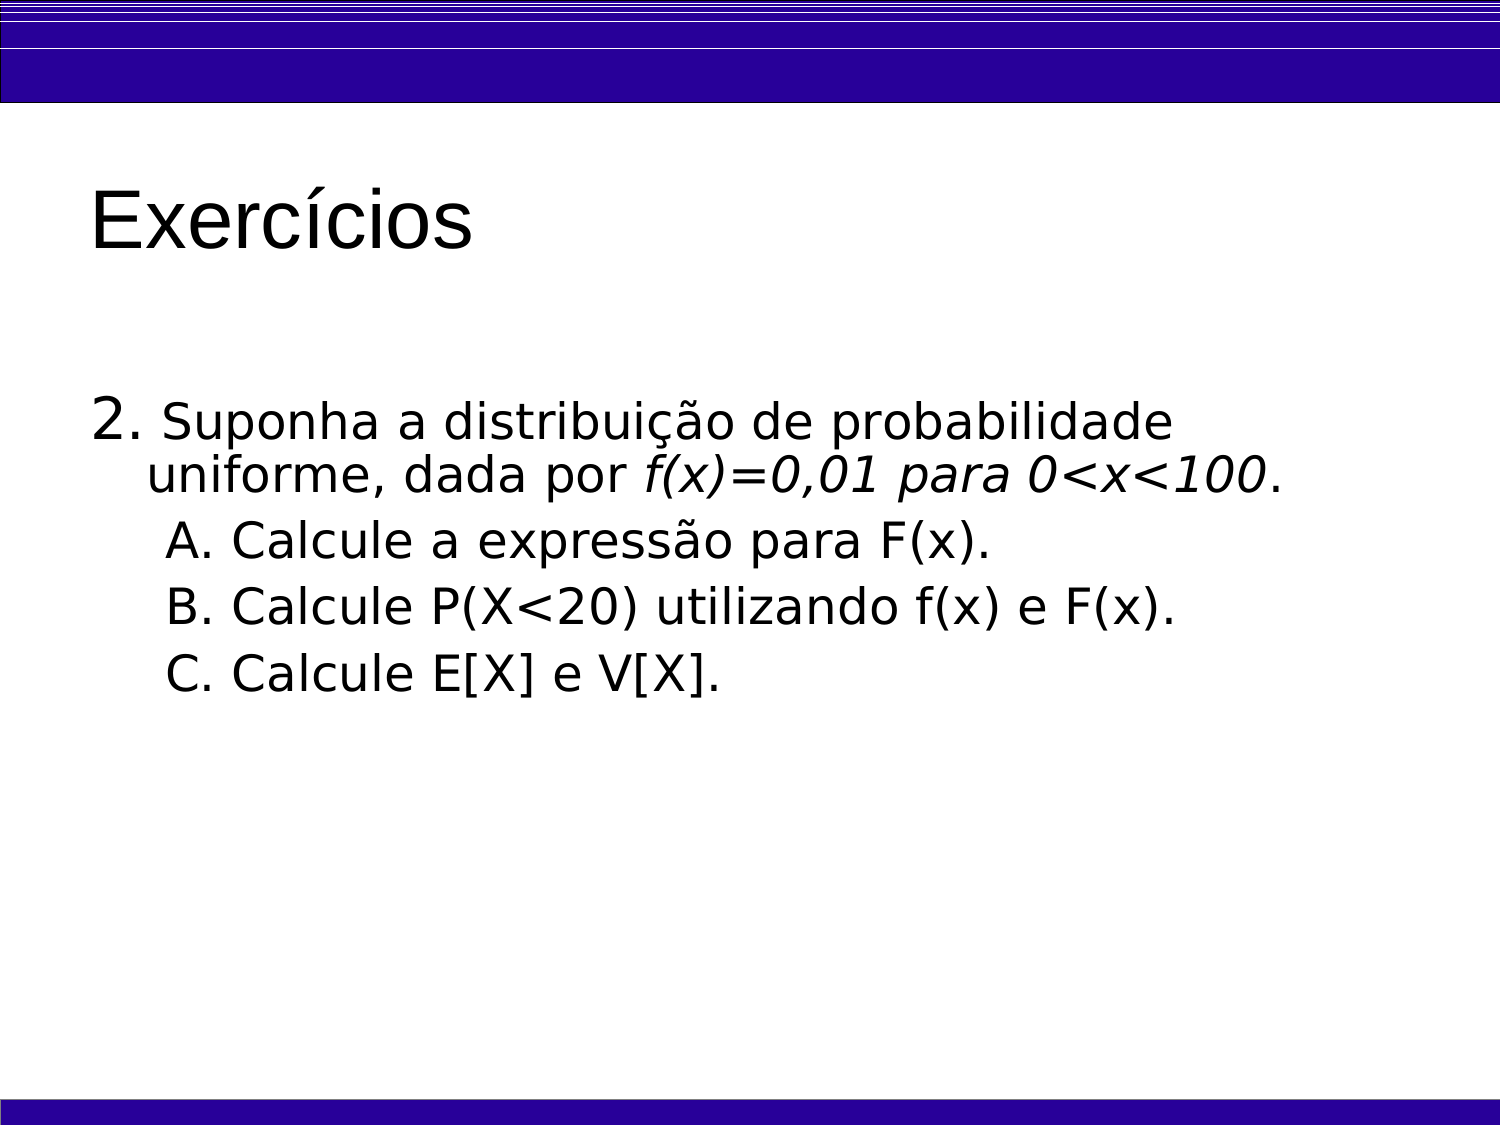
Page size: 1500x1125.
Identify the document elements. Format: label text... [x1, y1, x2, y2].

list 2. Suponha a distribuição de probabilidade uniforme, dada por f(x)=0,01 para 0<x<100. A. Calcule a expressão para F(x). B. Calcule P(X<20) utilizando f(x) e F(x). C. Calcule E[X] e V[X]. [75, 383, 1418, 1005]
title Exercícios [74, 39, 1425, 274]
